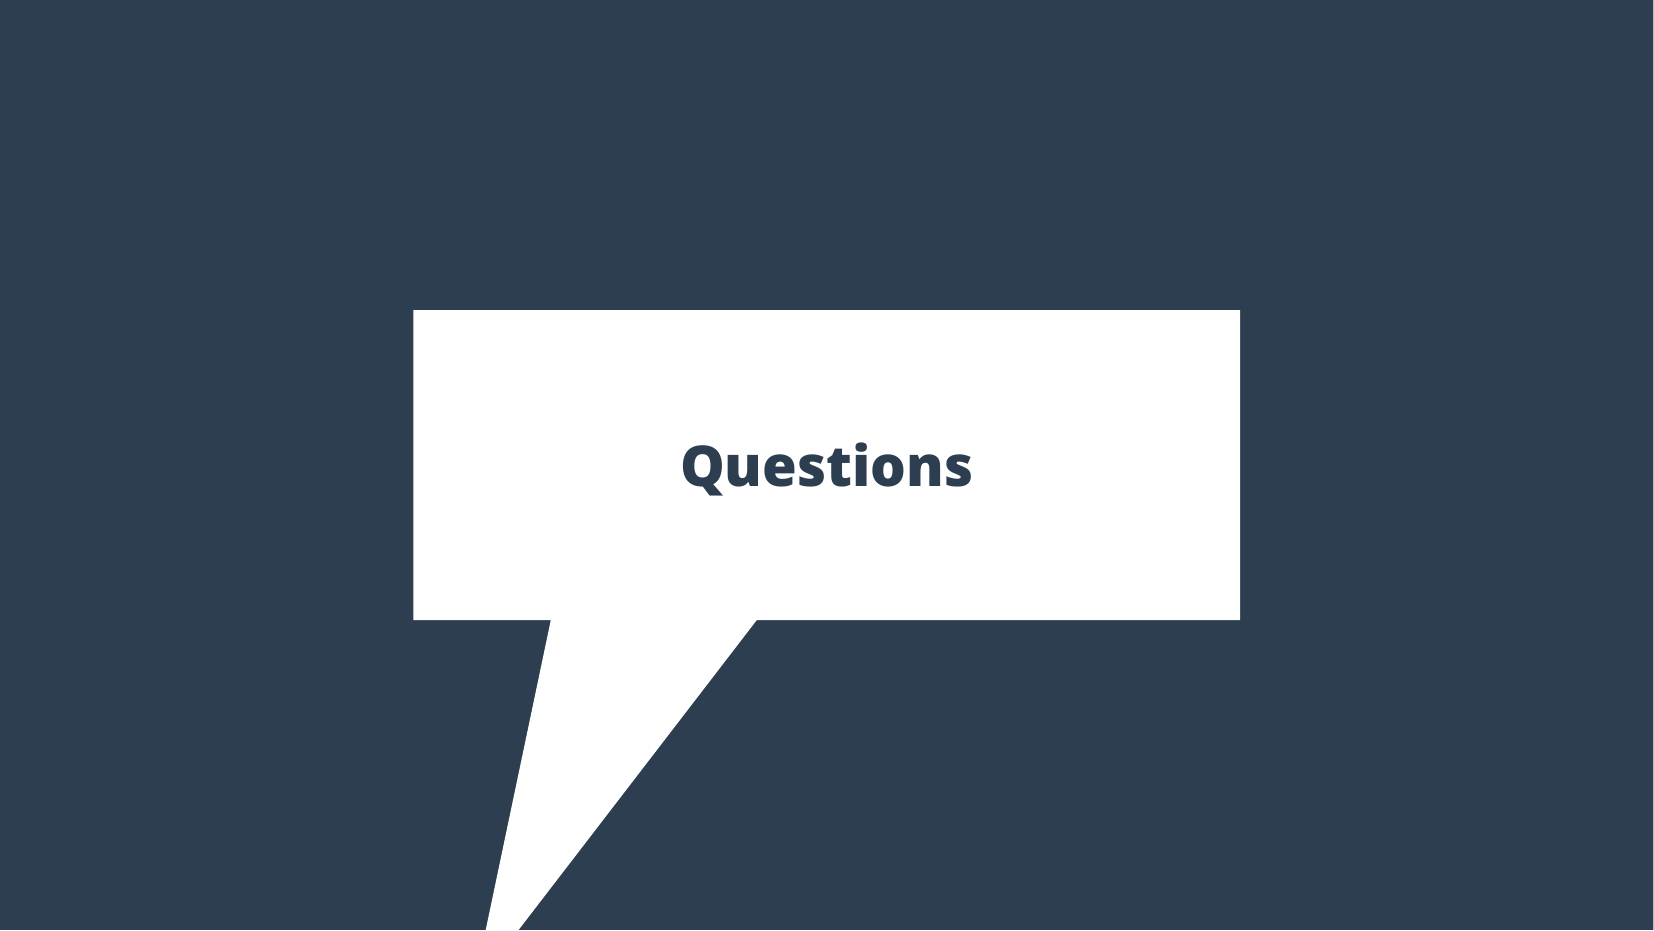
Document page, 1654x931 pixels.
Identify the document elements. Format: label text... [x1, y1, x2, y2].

title Questions [442, 332, 1211, 598]
